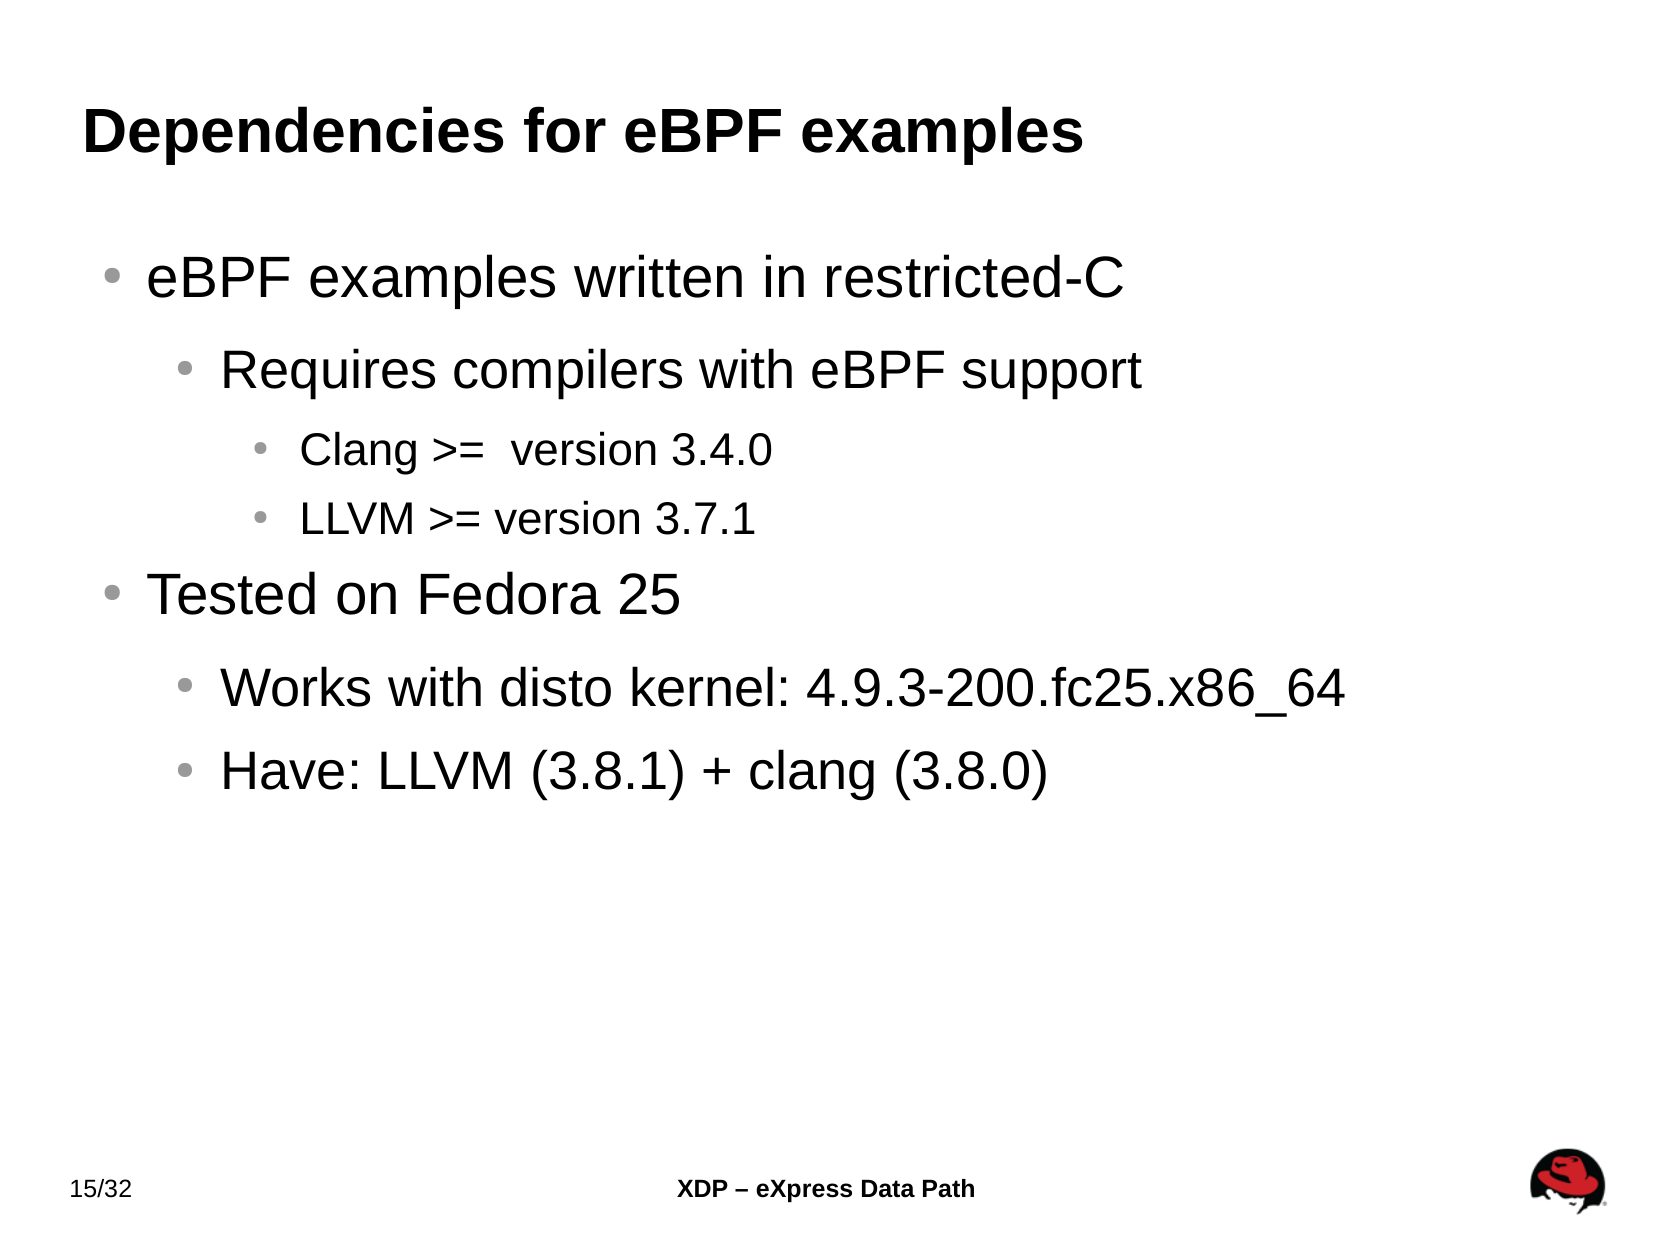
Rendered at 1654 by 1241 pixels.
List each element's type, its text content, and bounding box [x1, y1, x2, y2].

title Dependencies for eBPF examples [82, 37, 1571, 226]
list eBPF examples written in restricted-C Requires compilers with eBPF support Clang >= version 3.4.0 LLVM >= version 3.7.1 Tested on Fedora 25 Works with disto kernel: 4.9.3-200.fc25.x86_64 Have: LLVM (3.8.1) + clang (3.8.0) [86, 244, 1576, 1039]
picture [1529, 1146, 1613, 1224]
